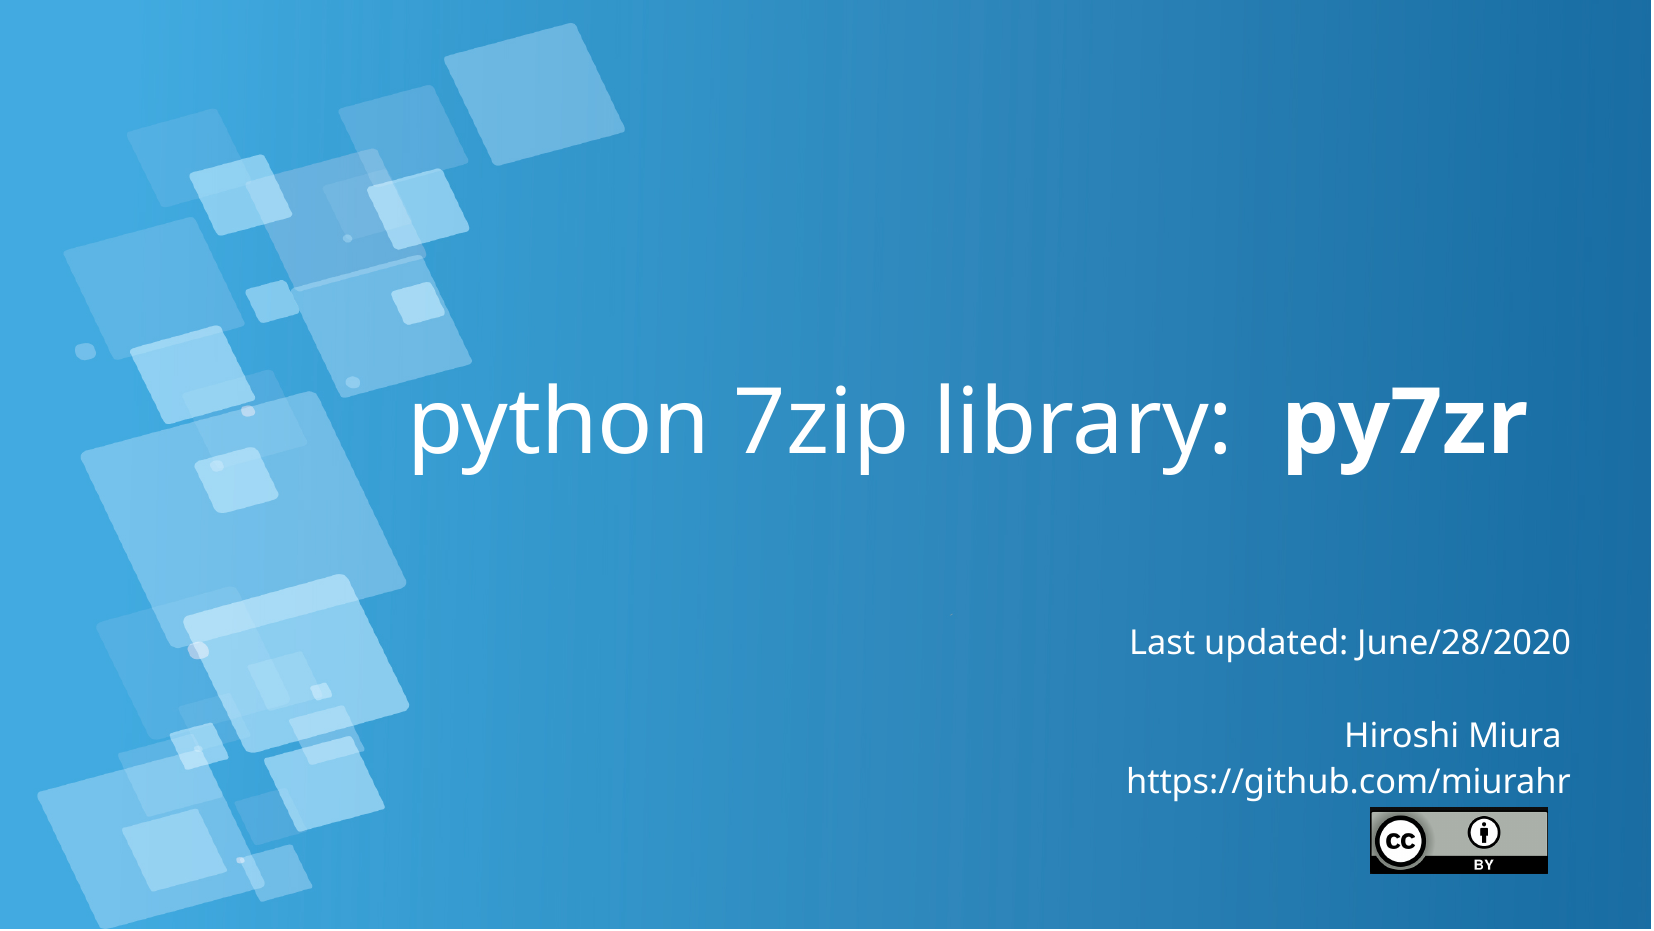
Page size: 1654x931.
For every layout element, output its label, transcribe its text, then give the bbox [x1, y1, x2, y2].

picture [0, 0, 1651, 929]
title python 7zip library: py7zr [354, 188, 1554, 648]
subtitle Last updated: June/28/2020 Hiroshi Miura https://github.com/miurahr [614, 582, 1571, 839]
